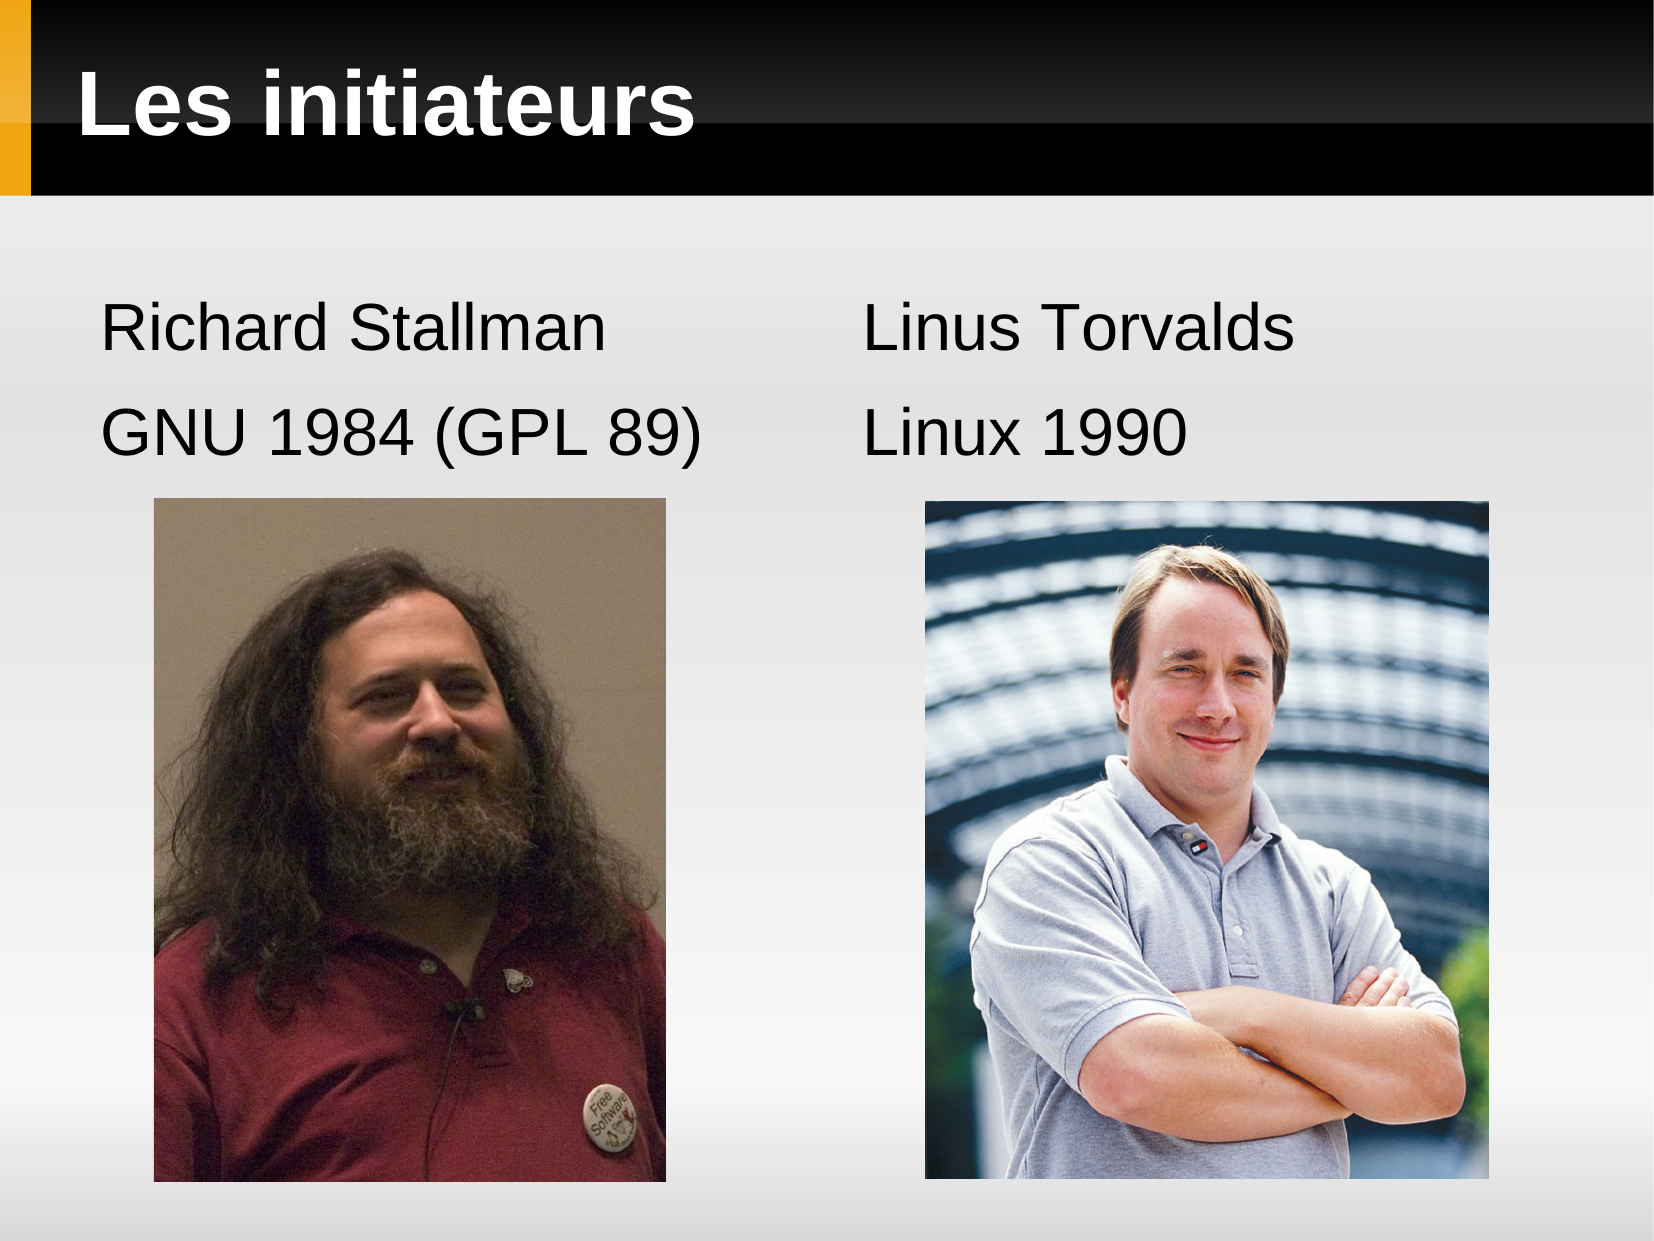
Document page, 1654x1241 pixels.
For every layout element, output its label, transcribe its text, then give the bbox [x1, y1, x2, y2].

list Linus Torvalds Linux 1990 [845, 290, 1572, 1094]
picture [0, 0, 1654, 1241]
list Richard Stallman GNU 1984 (GPL 89) [82, 290, 809, 1109]
title Les initiateurs [76, 0, 1565, 208]
